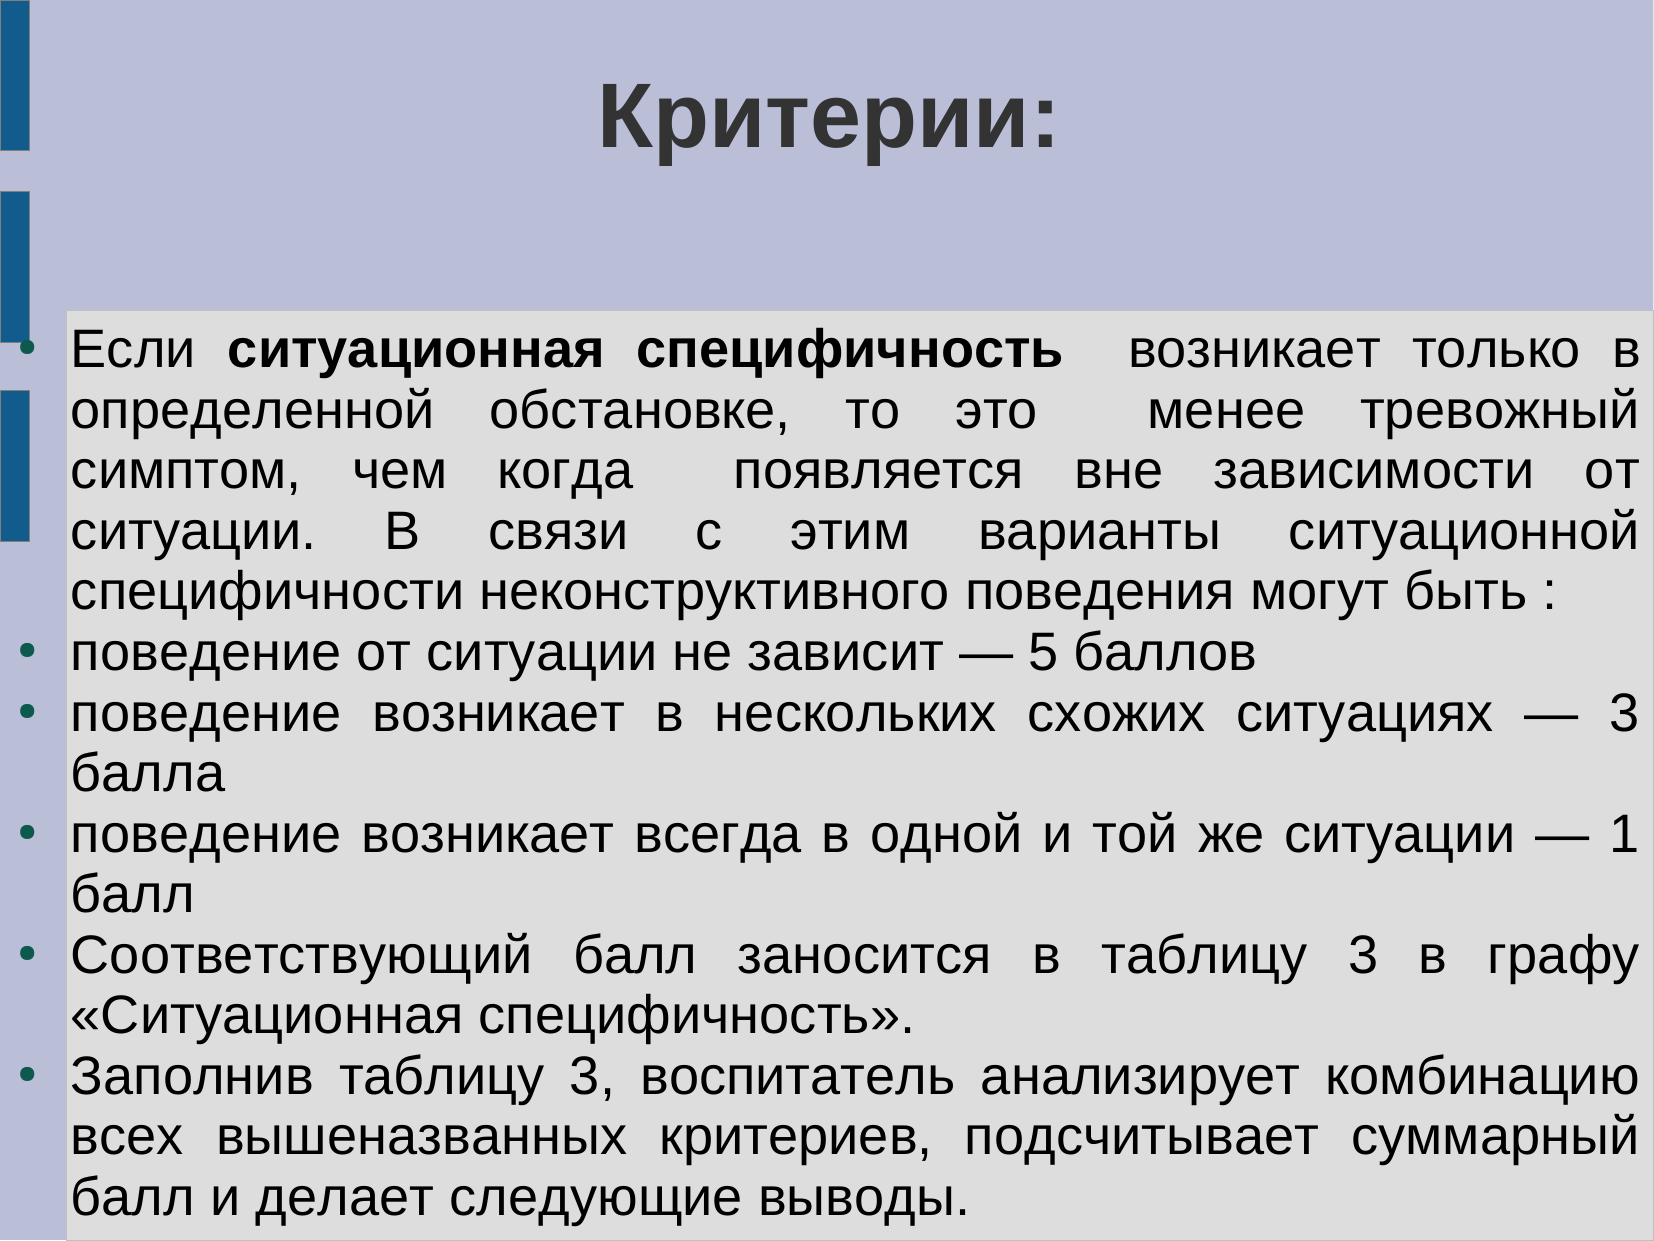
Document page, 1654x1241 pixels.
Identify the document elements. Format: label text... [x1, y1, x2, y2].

list Если ситуационная специфичность возникает только в определенной обстановке, то это менее тревожный симптом, чем когда появляется вне зависимости от ситуации. В связи с этим варианты ситуационной специфичности неконструктивного поведения могут быть : поведение от ситуации не зависит — 5 баллов поведение возникает в нескольких схожих ситуациях — 3 балла поведение возникает всегда в одной и той же ситуации — 1 балл Соответствующий балл заносится в таблицу 3 в графу «Ситуационная специфичность». Заполнив таблицу 3, воспитатель анализирует комбинацию всех вышеназванных критериев, подсчитывает суммарный балл и делает следующие выводы. [0, 318, 1642, 1241]
title Критерии: [123, 11, 1536, 219]
